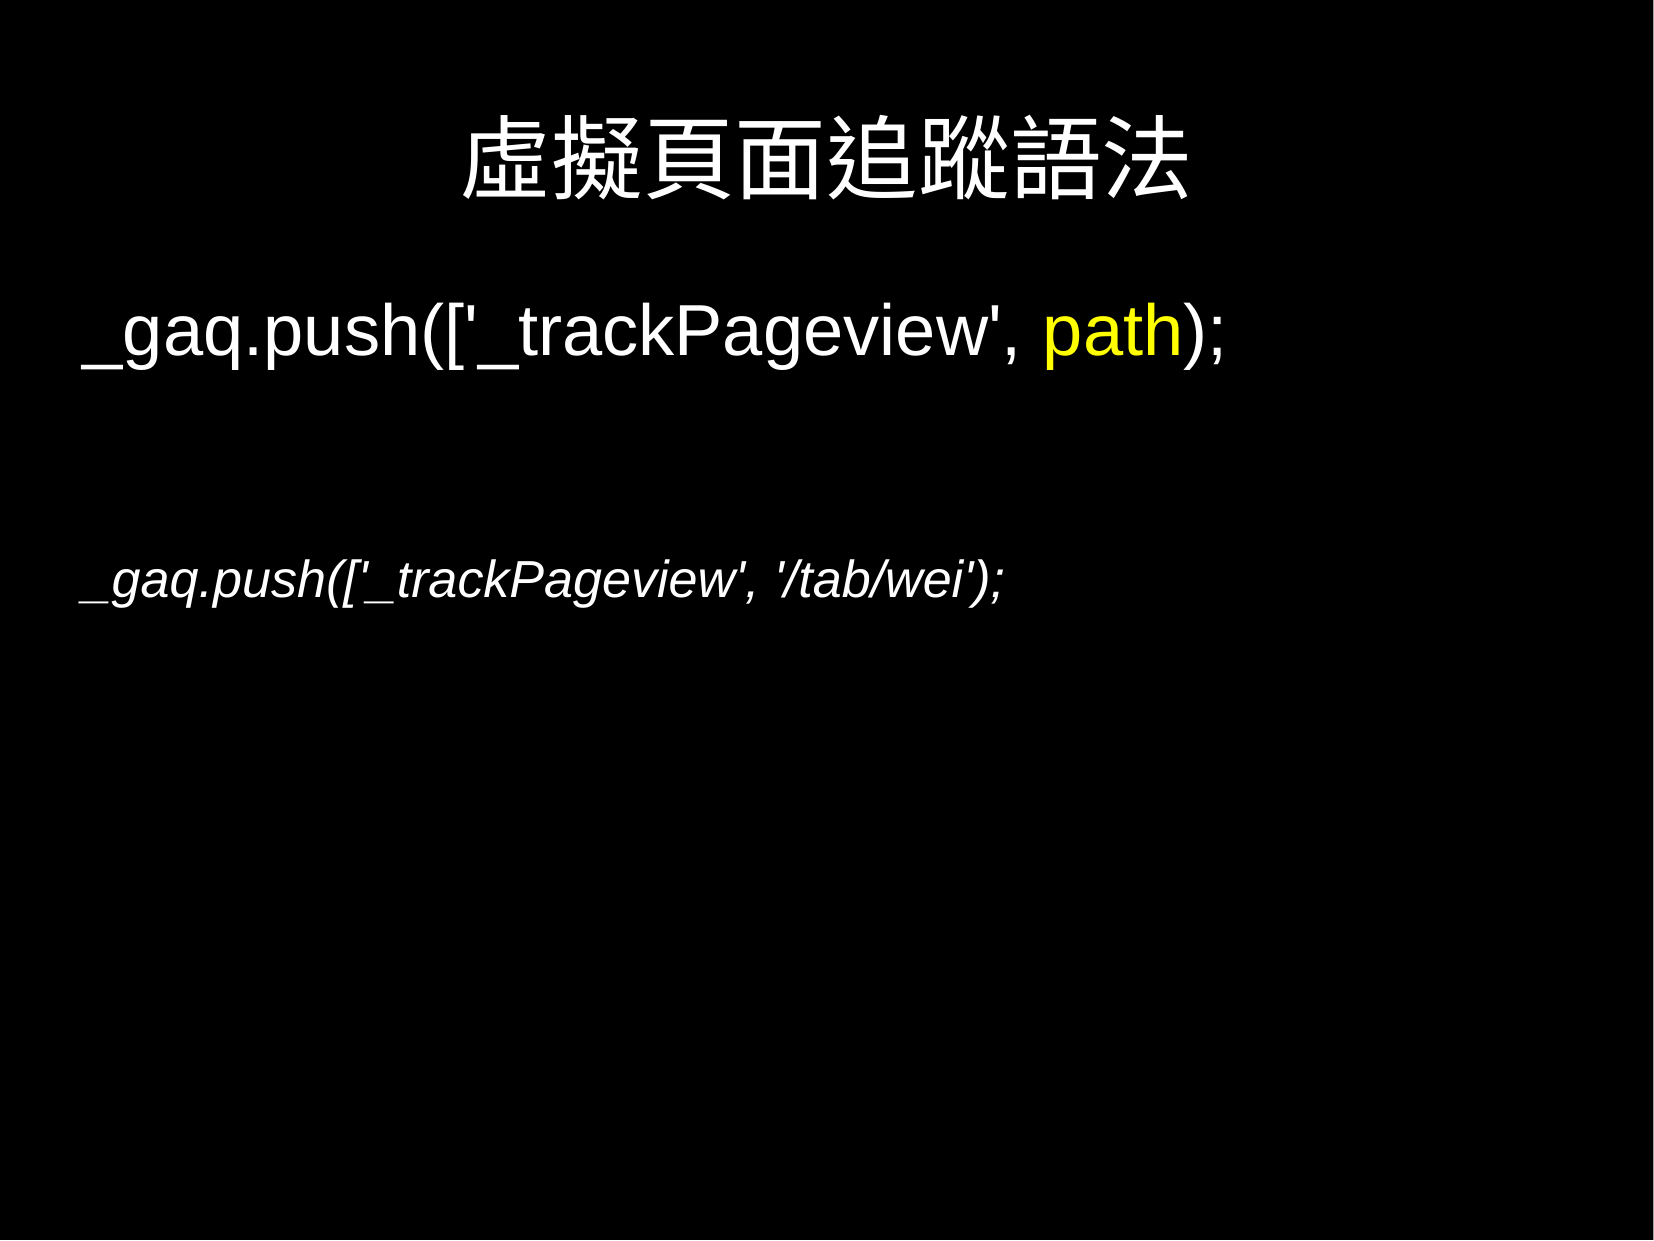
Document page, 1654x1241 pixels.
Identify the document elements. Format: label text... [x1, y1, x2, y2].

title 虛擬頁面追蹤語法 [82, 49, 1571, 257]
list _gaq.push(['_trackPageview', path); _gaq.push(['_trackPageview', '/tab/wei'); [82, 290, 1571, 1010]
